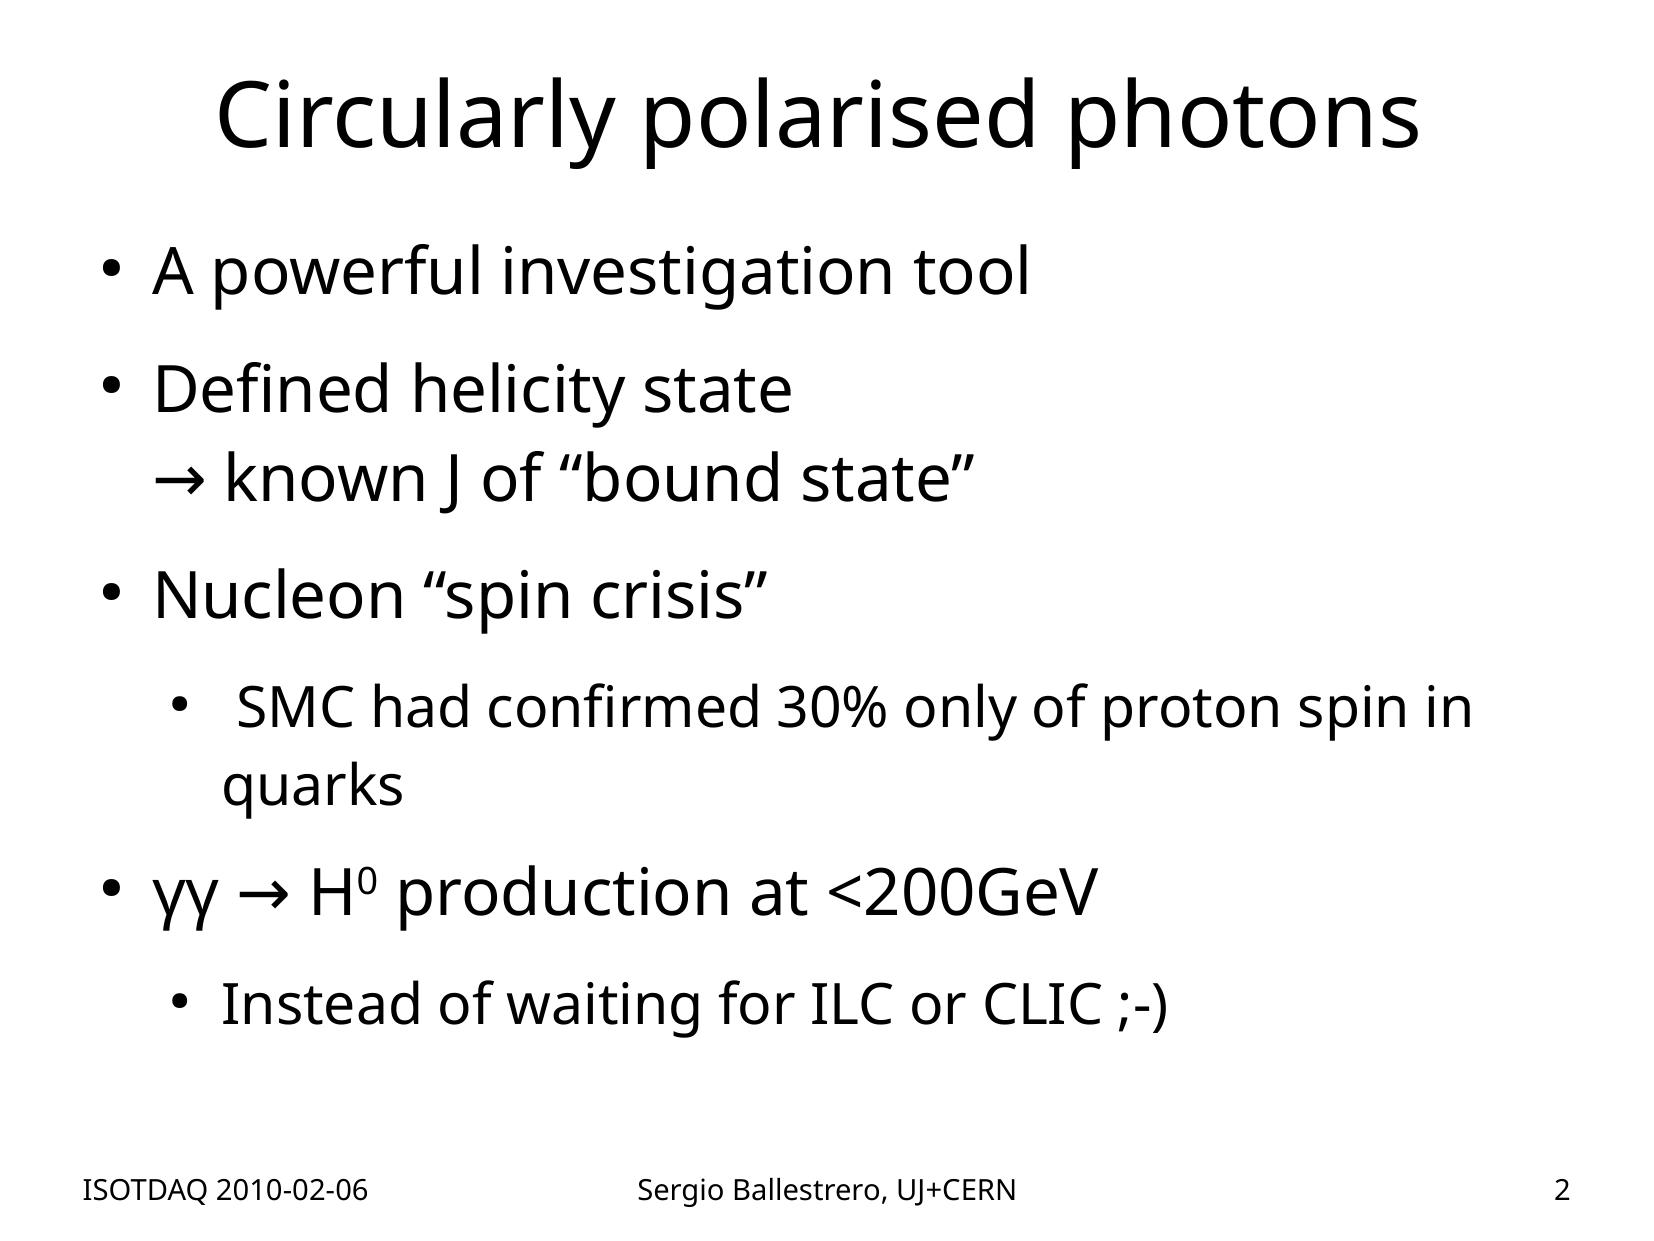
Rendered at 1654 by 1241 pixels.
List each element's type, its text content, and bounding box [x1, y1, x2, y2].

list A powerful investigation tool Defined helicity state → known J of “bound state” Nucleon “spin crisis” SMC had confirmed 30% only of proton spin in quarks γγ → H0 production at <200GeV Instead of waiting for ILC or CLIC ;-) [82, 225, 1571, 1044]
title Circularly polarised photons [75, 37, 1564, 188]
